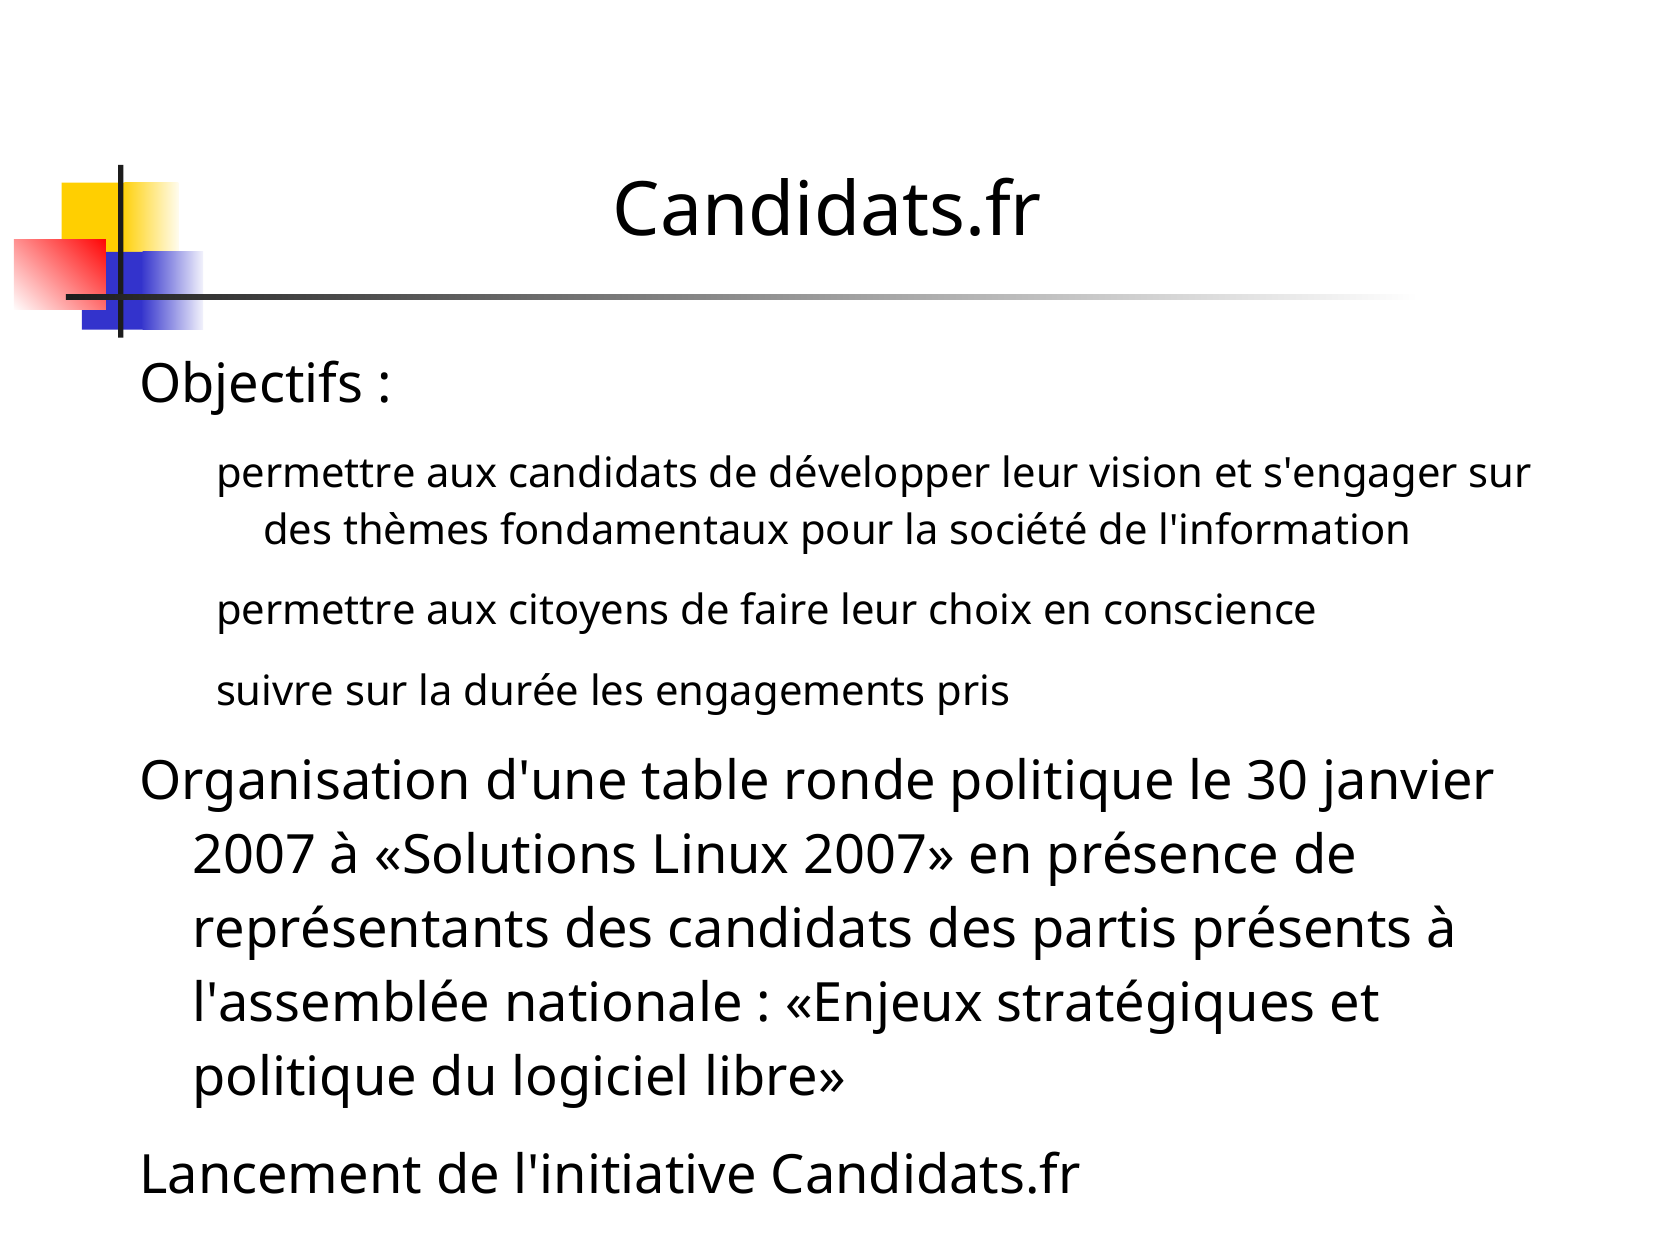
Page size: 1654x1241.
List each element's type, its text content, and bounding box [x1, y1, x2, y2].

title Candidats.fr [121, 110, 1534, 303]
list Objectifs : permettre aux candidats de développer leur vision et s'engager sur des thèmes fondamentaux pour la société de l'information permettre aux citoyens de faire leur choix en conscience suivre sur la durée les engagements pris Organisation d'une table ronde politique le 30 janvier 2007 à «Solutions Linux 2007» en présence de représentants des candidats des partis présents à l'assemblée nationale : «Enjeux stratégiques et politique du logiciel libre» Lancement de l'initiative Candidats.fr [121, 344, 1534, 1241]
